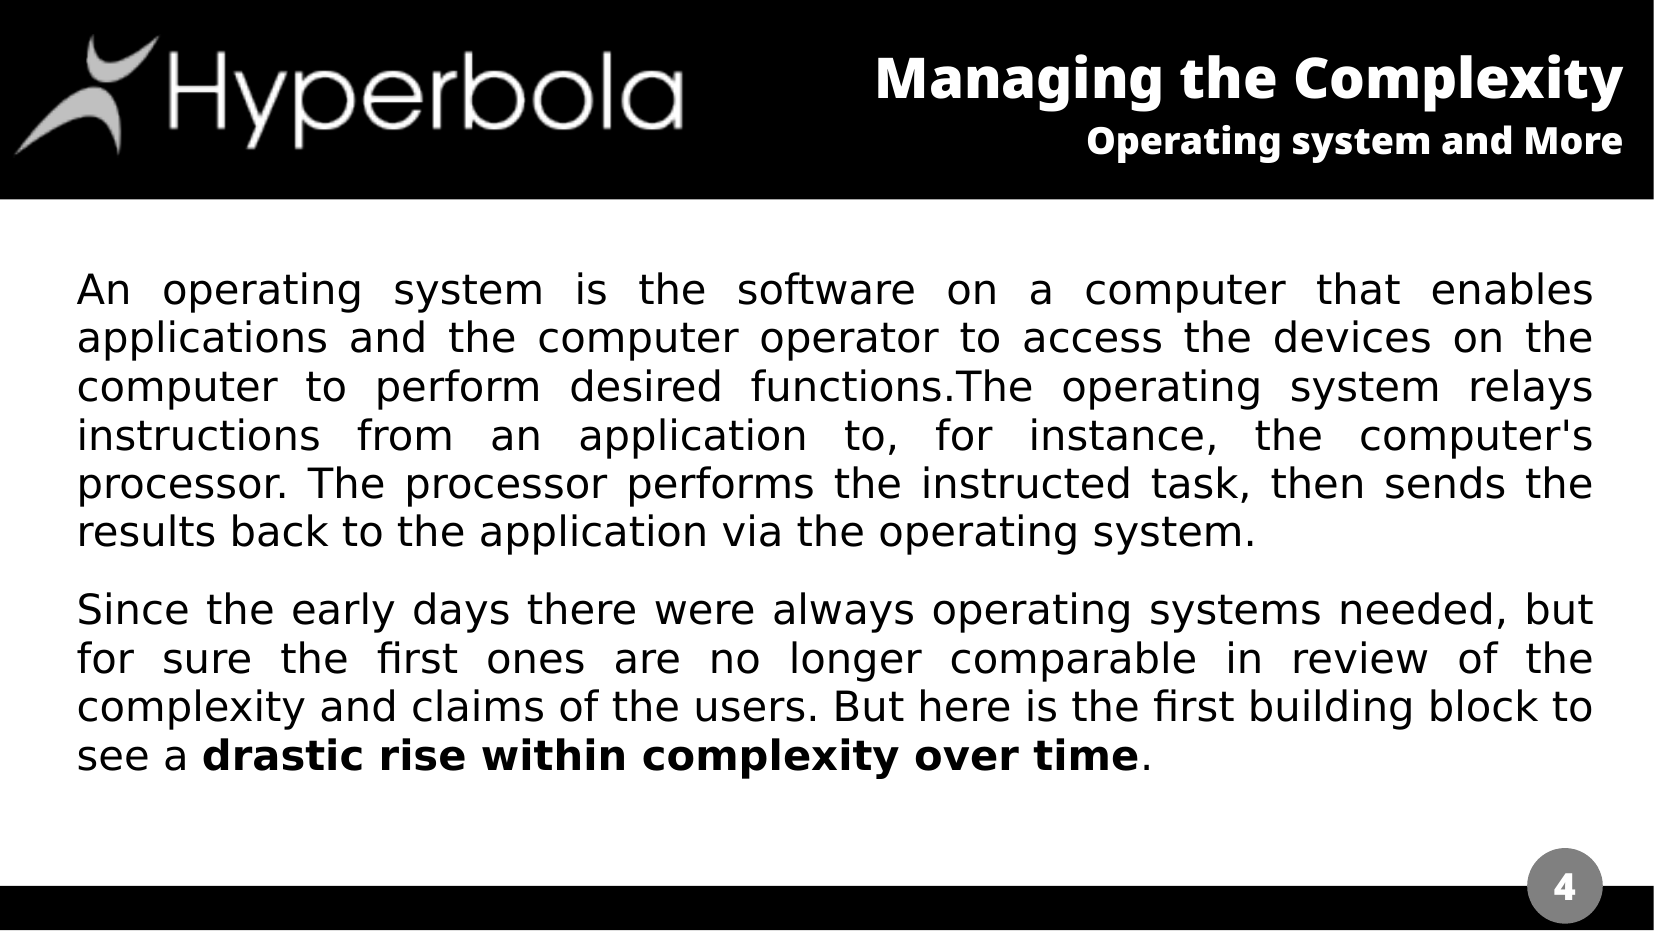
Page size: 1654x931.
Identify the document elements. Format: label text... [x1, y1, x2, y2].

title Managing the Complexity Operating system and More [708, 42, 1625, 161]
picture [11, 34, 691, 158]
list An operating system is the software on a computer that enables applications and the computer operator to access the devices on the computer to perform desired functions.The operating system relays instructions from an application to, for instance, the computer's processor. The processor performs the instructed task, then sends the results back to the application via the operating system. Since the early days there were always operating systems needed, but for sure the first ones are no longer comparable in review of the complexity and claims of the users. But here is the first building block to see a drastic rise within complexity over time. [59, 265, 1595, 857]
